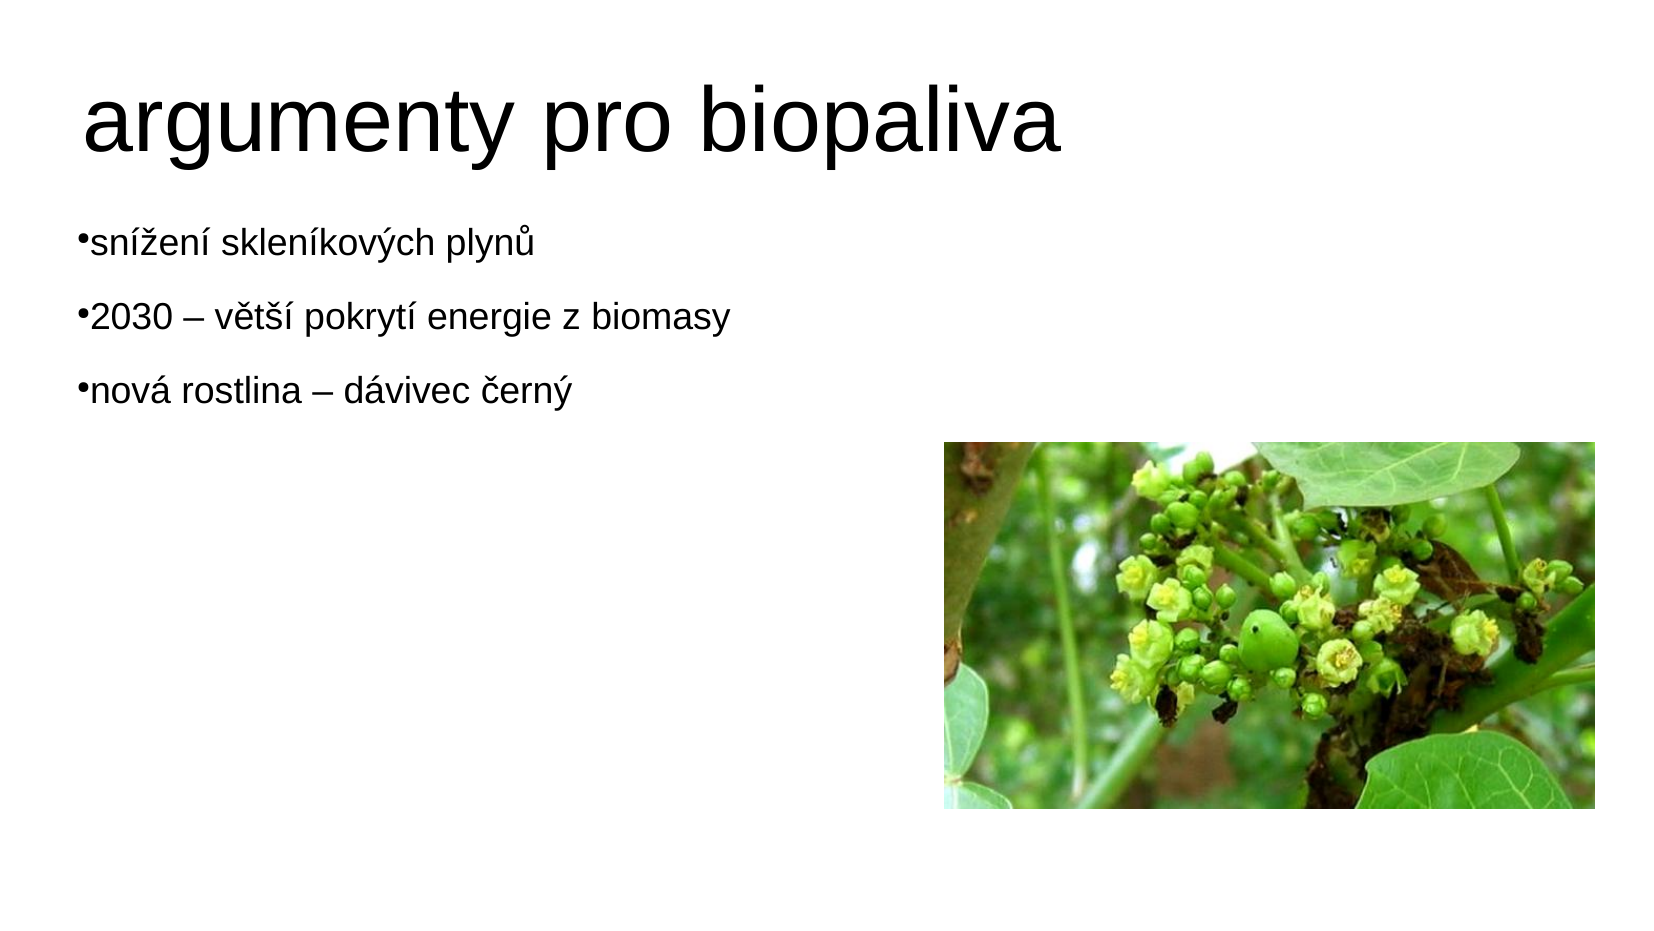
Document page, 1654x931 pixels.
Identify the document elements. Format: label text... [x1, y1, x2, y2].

list snížení skleníkových plynů 2030 – větší pokrytí energie z biomasy nová rostlina – dávivec černý [76, 217, 1565, 758]
title argumenty pro biopaliva [82, 37, 1571, 193]
picture [944, 442, 1595, 809]
